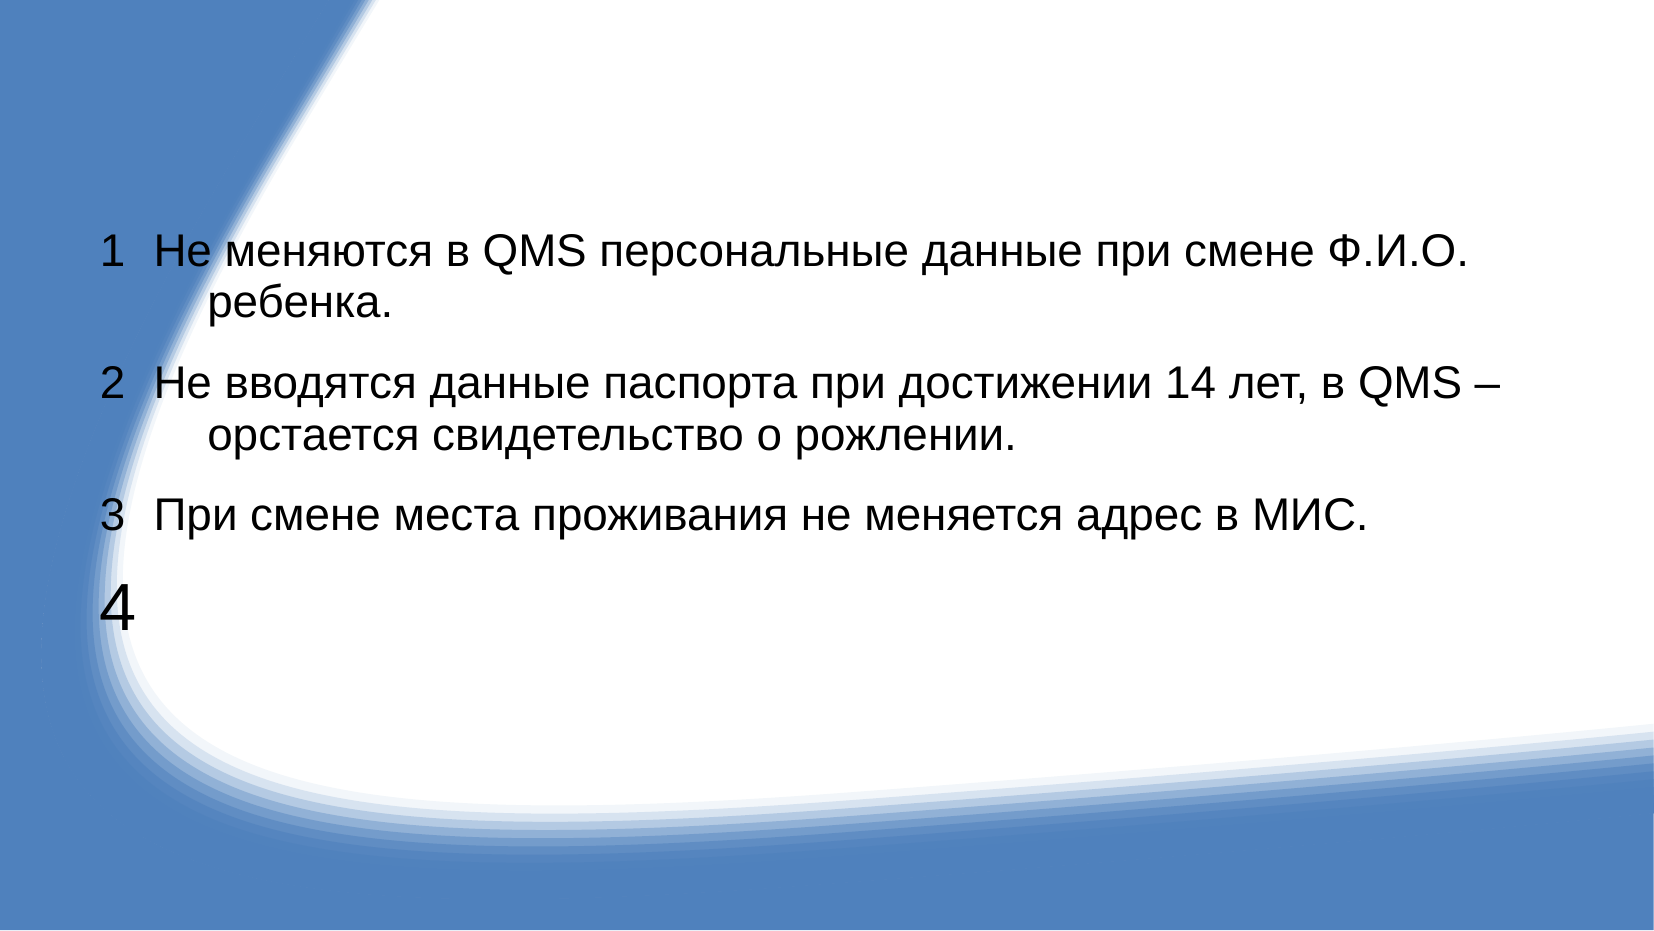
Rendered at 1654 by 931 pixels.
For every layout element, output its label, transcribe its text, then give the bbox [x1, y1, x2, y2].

list Не меняются в QMS персональные данные при смене Ф.И.О. ребенка. Не вводятся данные паспорта при достижении 14 лет, в QMS – орстается свидетельство о рожлении. При смене места проживания не меняется адрес в МИС. [82, 217, 1571, 758]
